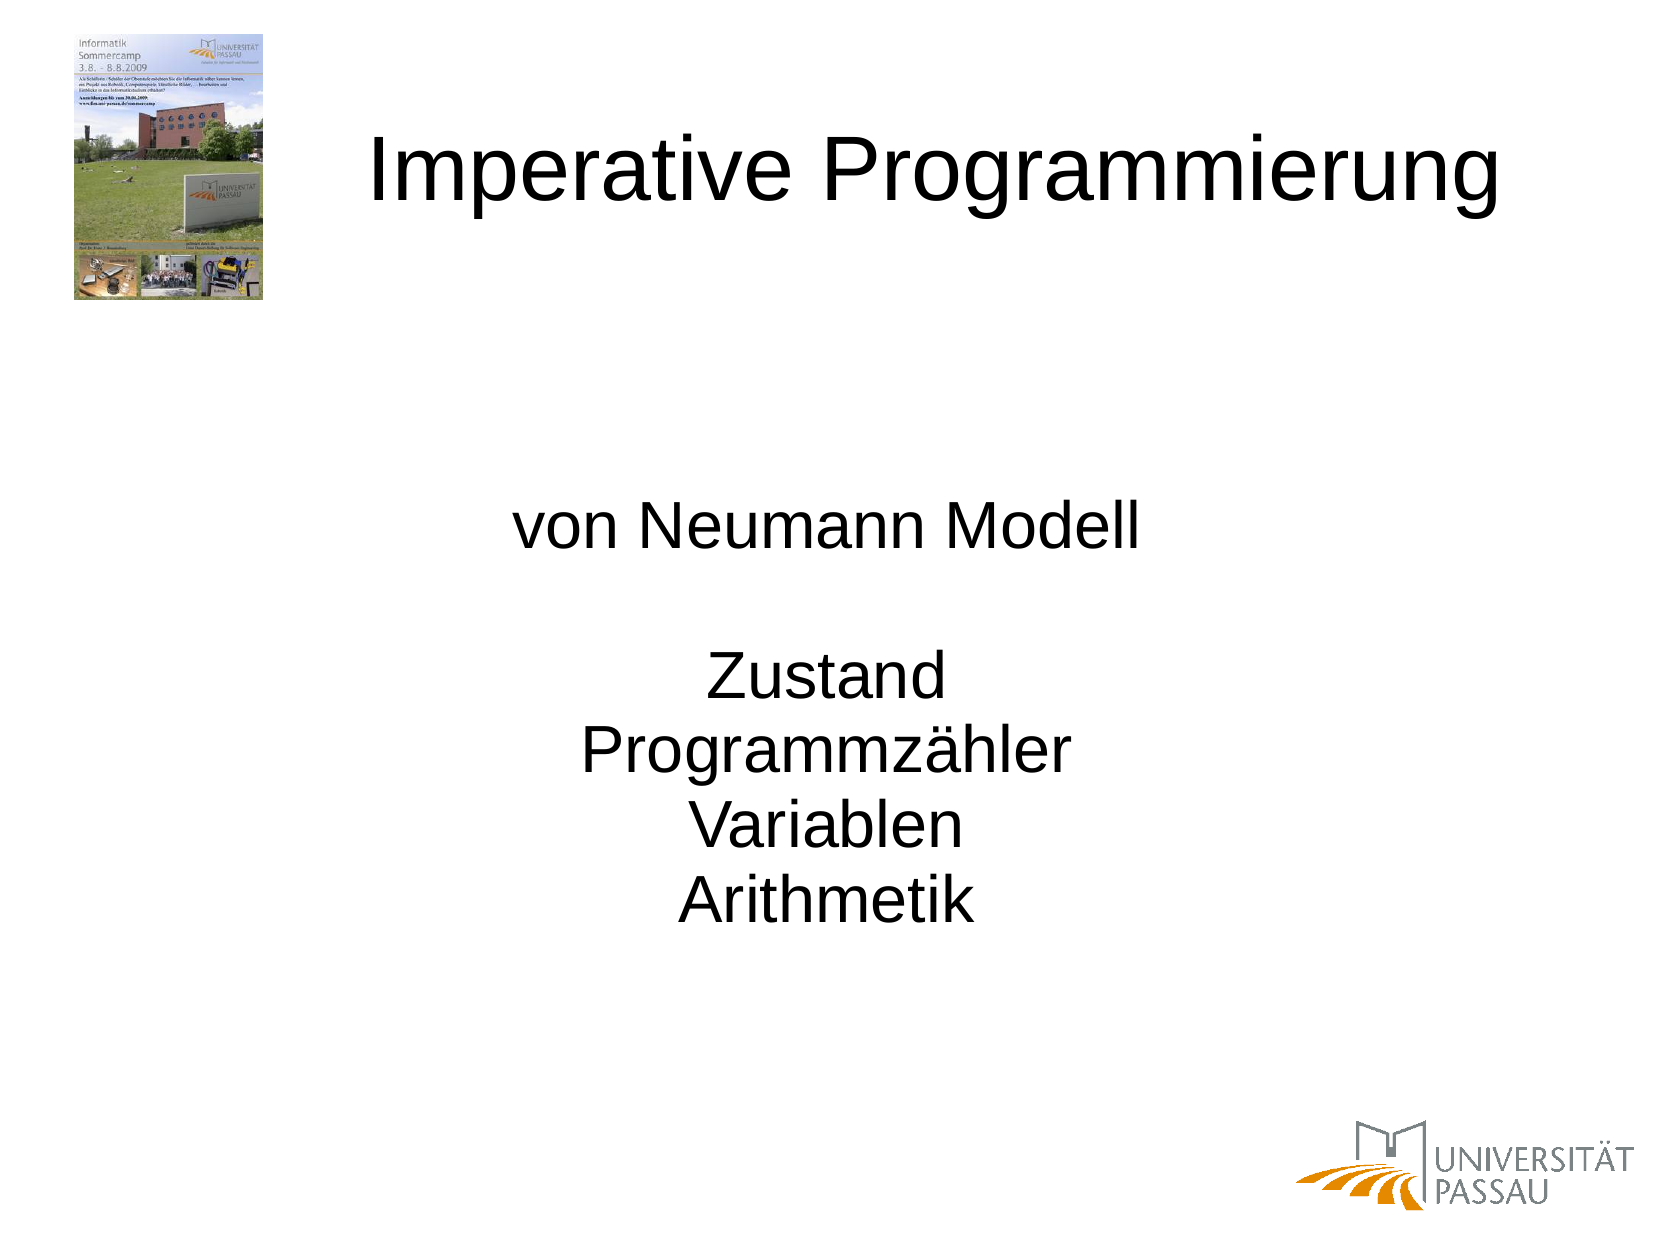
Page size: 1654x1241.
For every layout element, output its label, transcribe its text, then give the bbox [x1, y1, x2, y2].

picture [74, 34, 263, 300]
subtitle von Neumann Modell Zustand Programmzähler Variablen Arithmetik [82, 344, 1571, 1081]
title Imperative Programmierung [300, 44, 1571, 293]
picture [1295, 1120, 1634, 1211]
